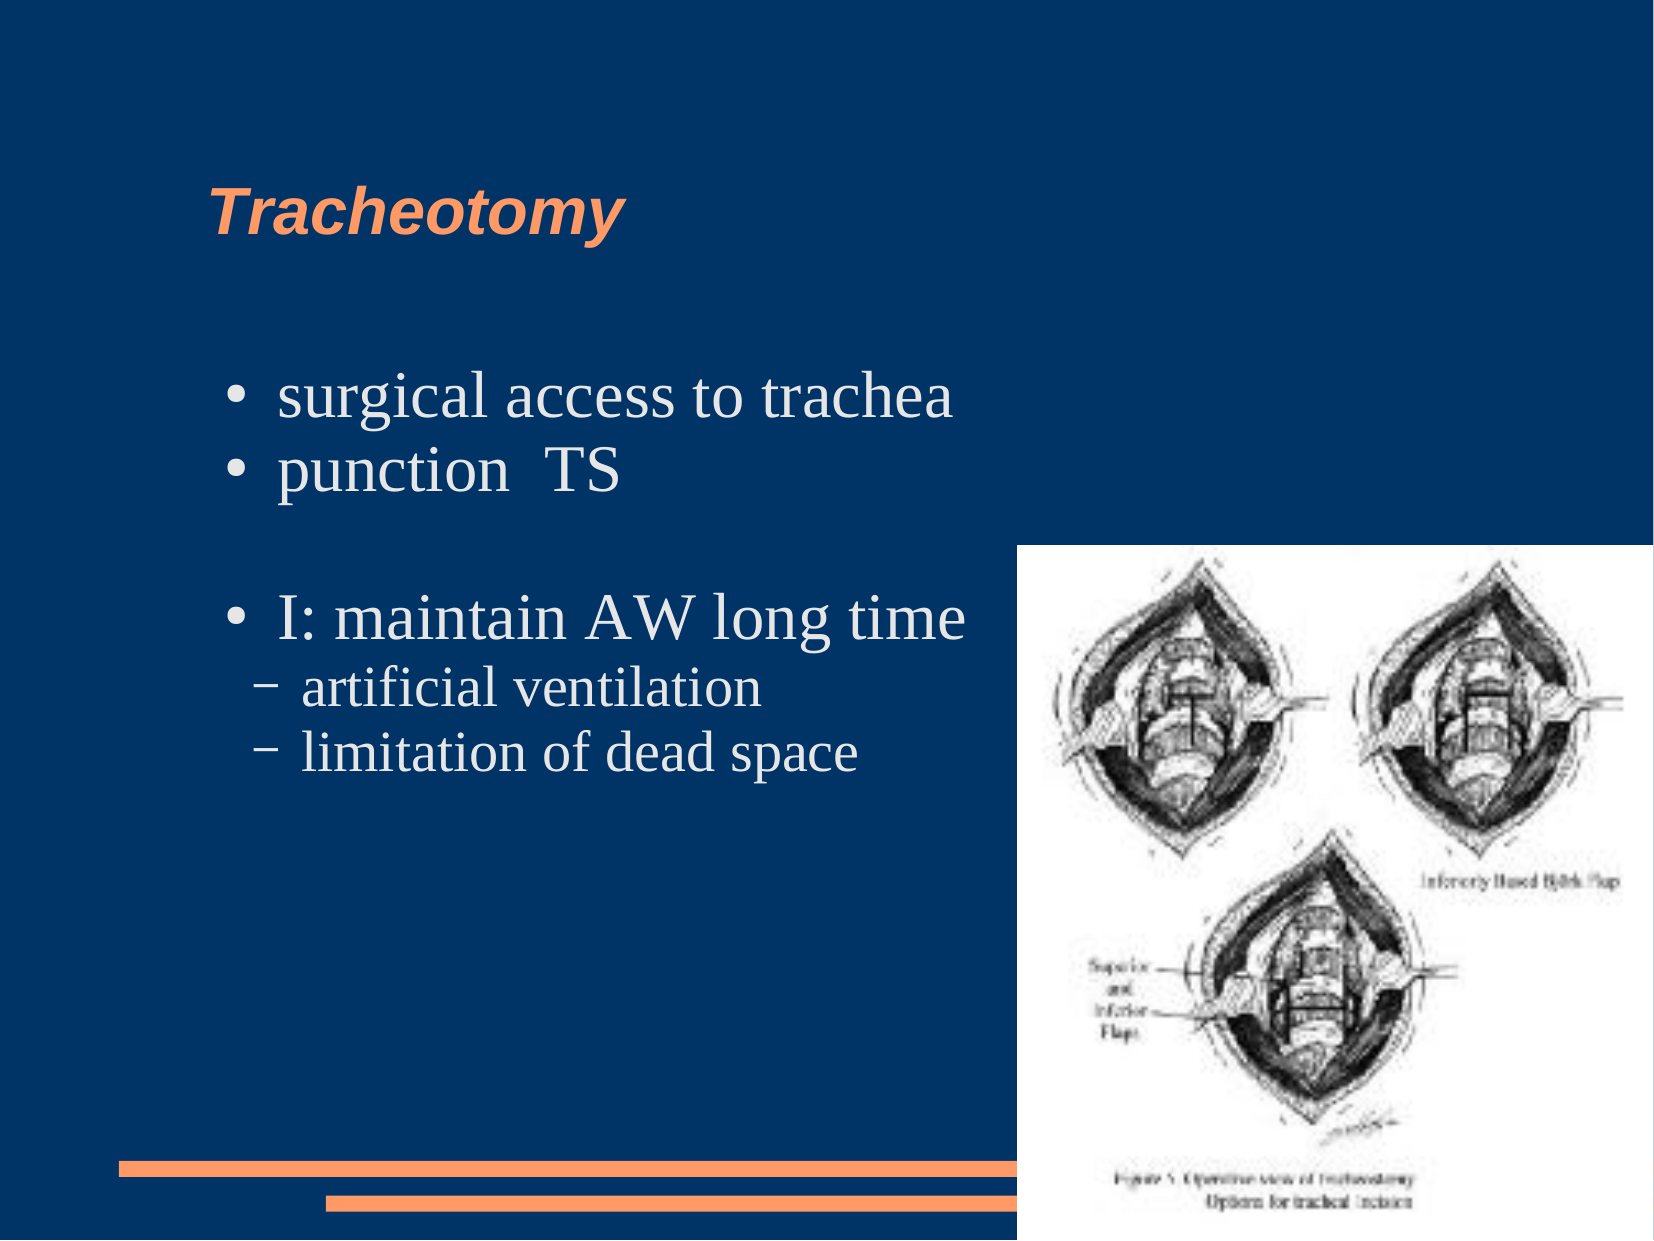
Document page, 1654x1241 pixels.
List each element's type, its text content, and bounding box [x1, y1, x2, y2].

title Tracheotomy [206, 110, 1613, 317]
picture [1017, 545, 1654, 1241]
list surgical access to trachea punction TS I: maintain AW long time artificial ventilation limitation of dead space [206, 358, 1613, 786]
